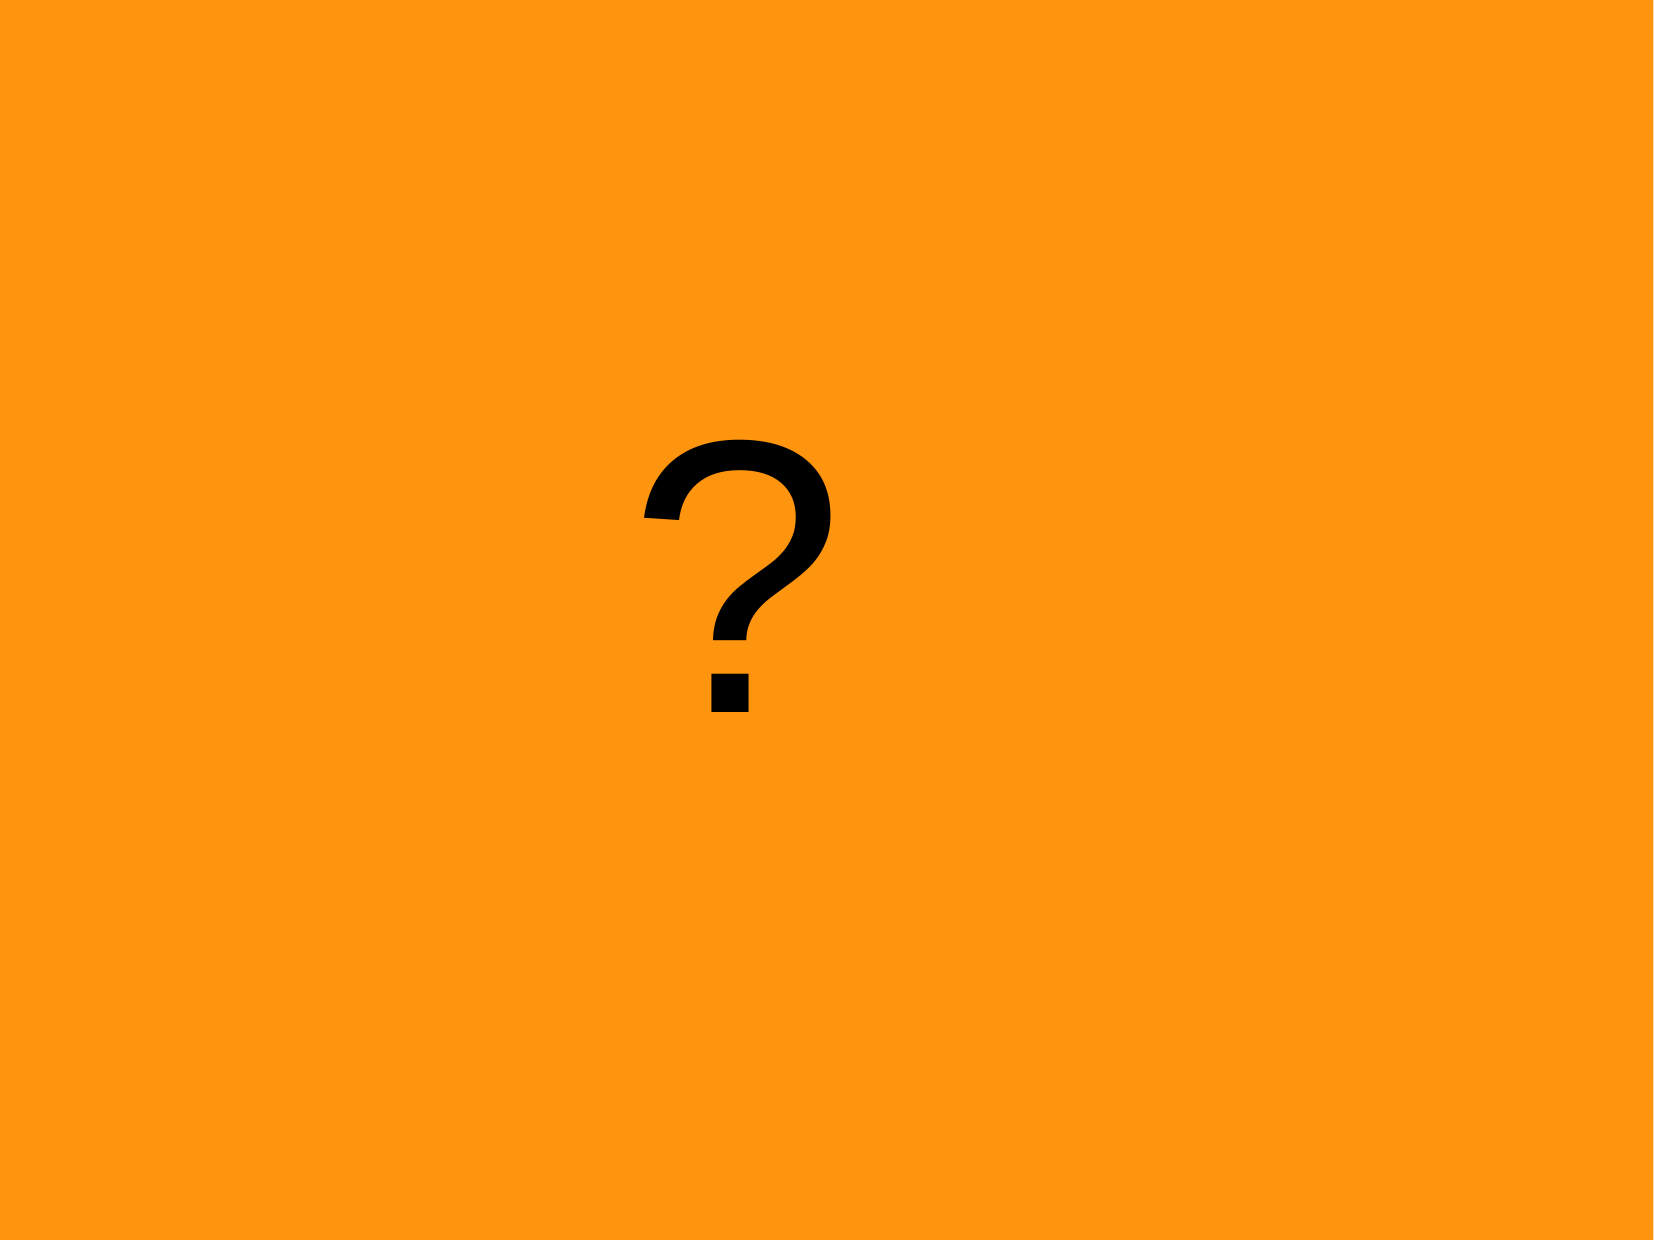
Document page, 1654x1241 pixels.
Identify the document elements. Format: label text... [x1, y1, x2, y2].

text_box ? [614, 352, 945, 804]
